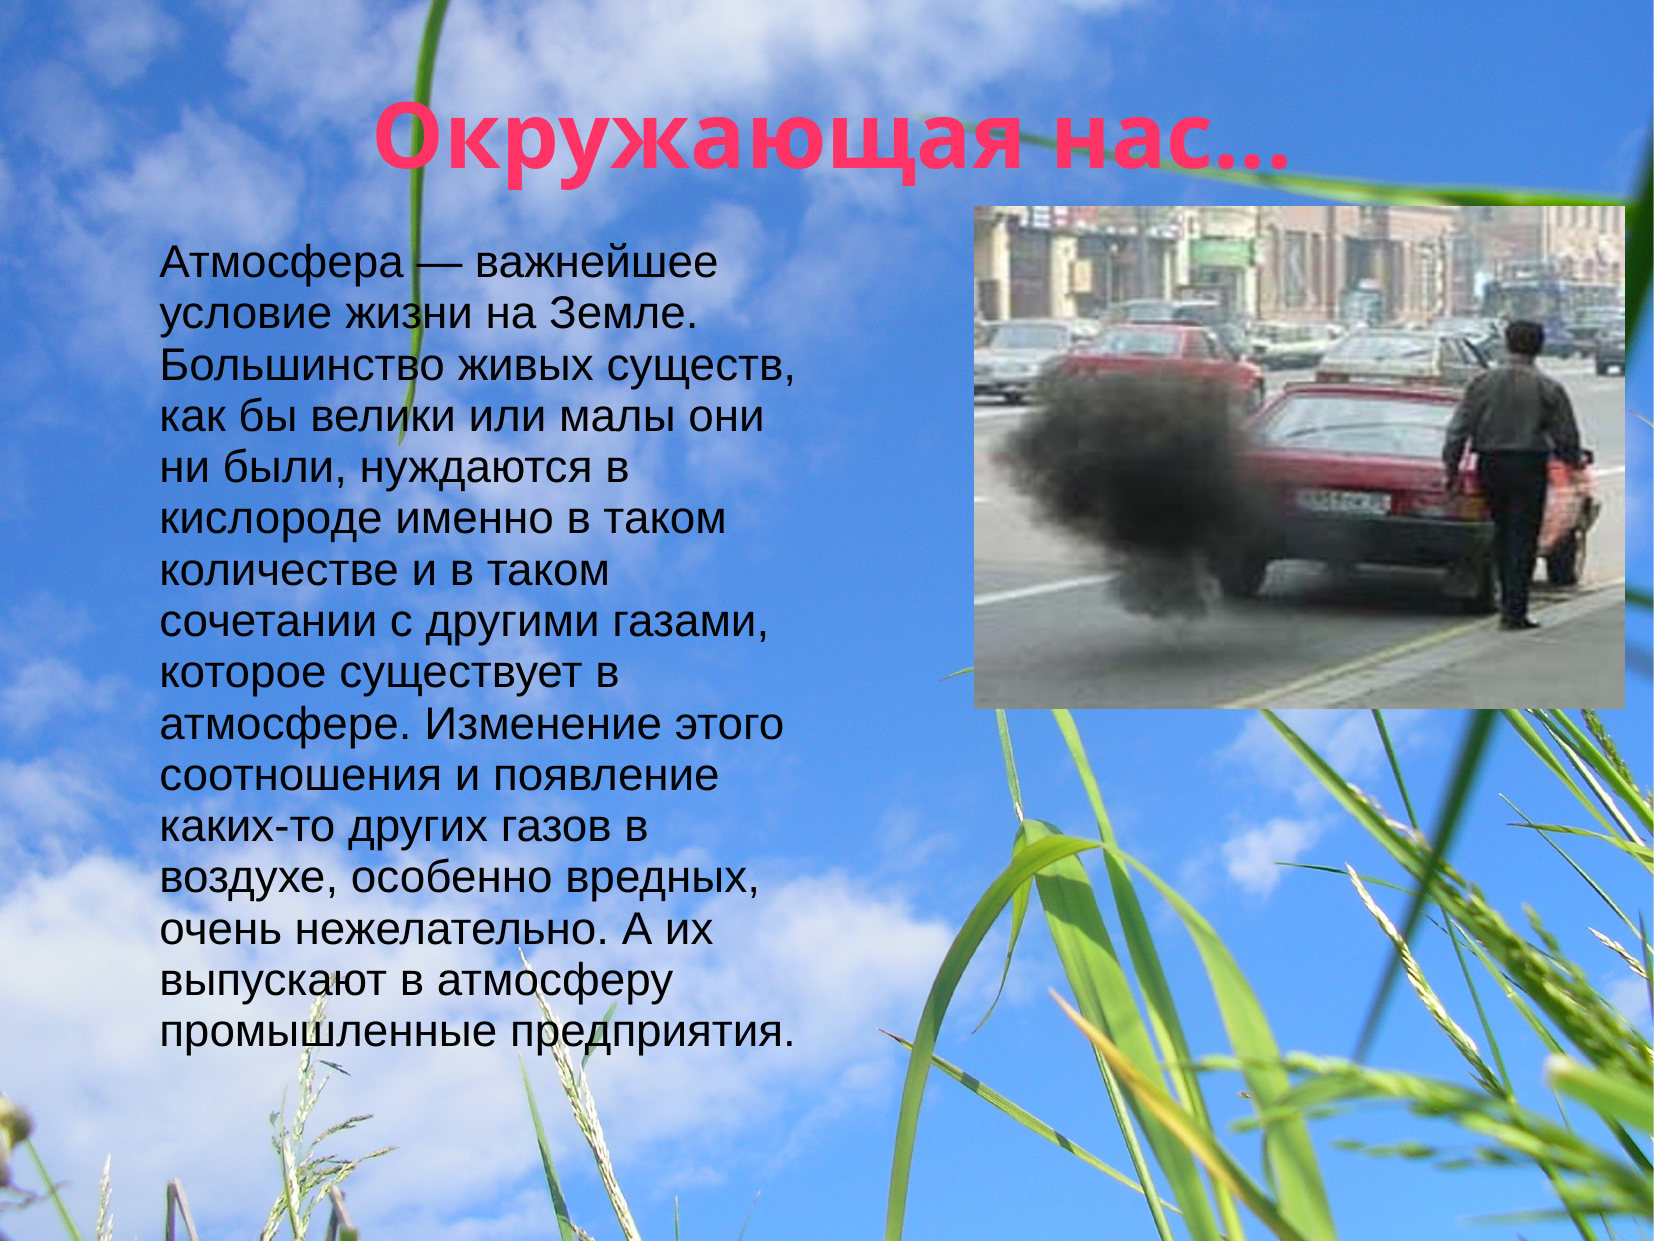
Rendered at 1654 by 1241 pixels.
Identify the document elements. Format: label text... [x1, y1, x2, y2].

title Окружающая нас... [88, 29, 1577, 237]
list Атмосфера — важнейшее условие жизни на Земле. Большинство живых существ, как бы велики или малы они ни были, нуждаются в кислороде именно в таком количестве и в таком сочетании с другими газами, которое существует в атмосфере. Изменение этого соотношения и появление каких-то других газов в воздухе, особенно вредных, очень нежелательно. А их выпускают в атмосферу промышленные предприятия. [88, 236, 815, 1055]
picture [0, 0, 1654, 1241]
